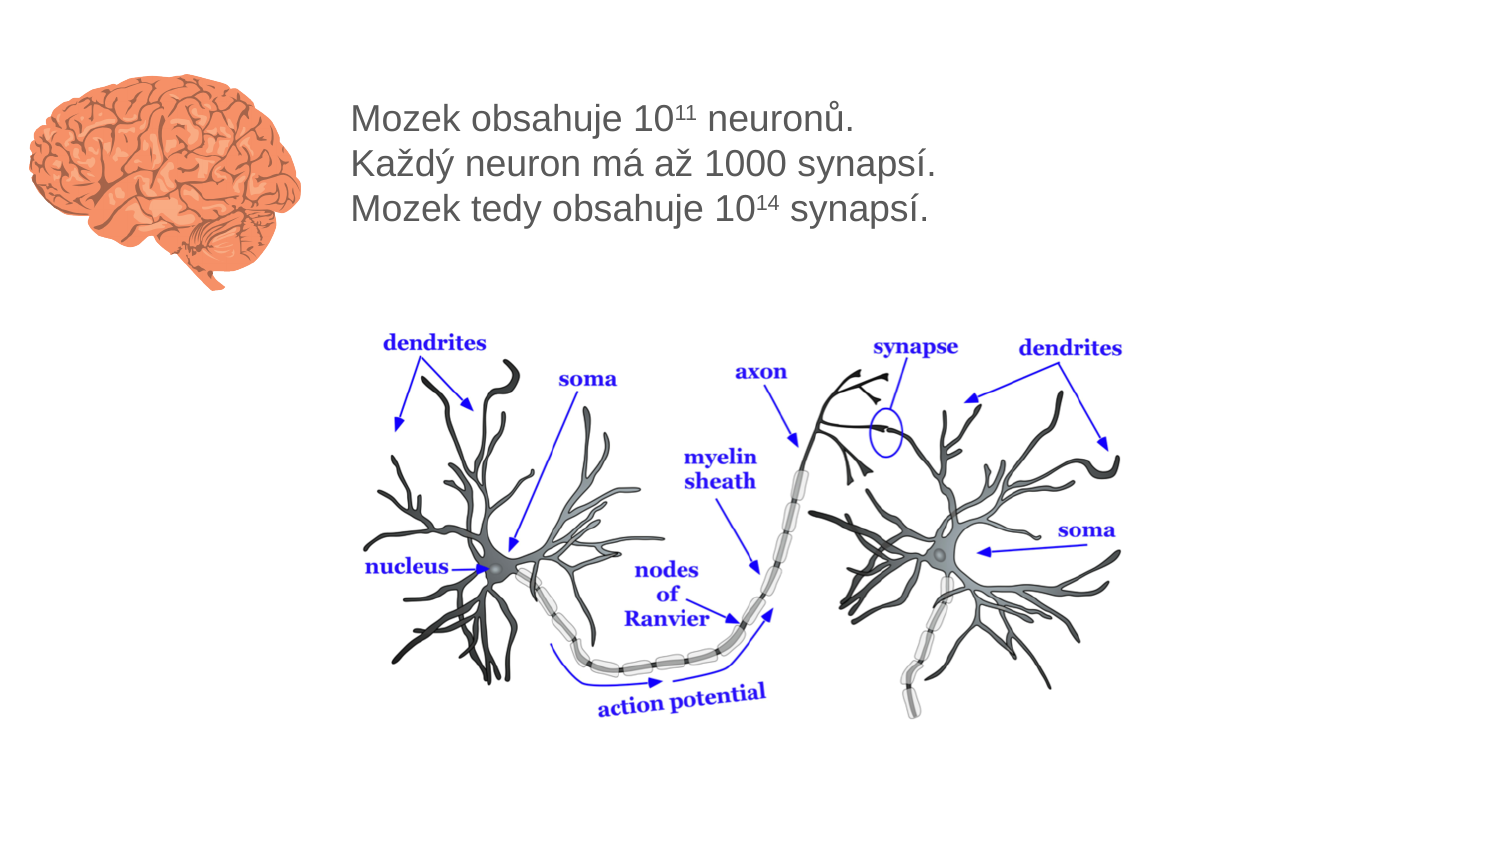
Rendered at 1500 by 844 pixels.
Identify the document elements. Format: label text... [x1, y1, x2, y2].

text_box Mozek obsahuje 1011 neuronů. Každý neuron má až 1000 synapsí. Mozek tedy obsahuje 1014 synapsí. [335, 79, 1453, 784]
picture [29, 74, 301, 291]
picture [356, 324, 1144, 734]
